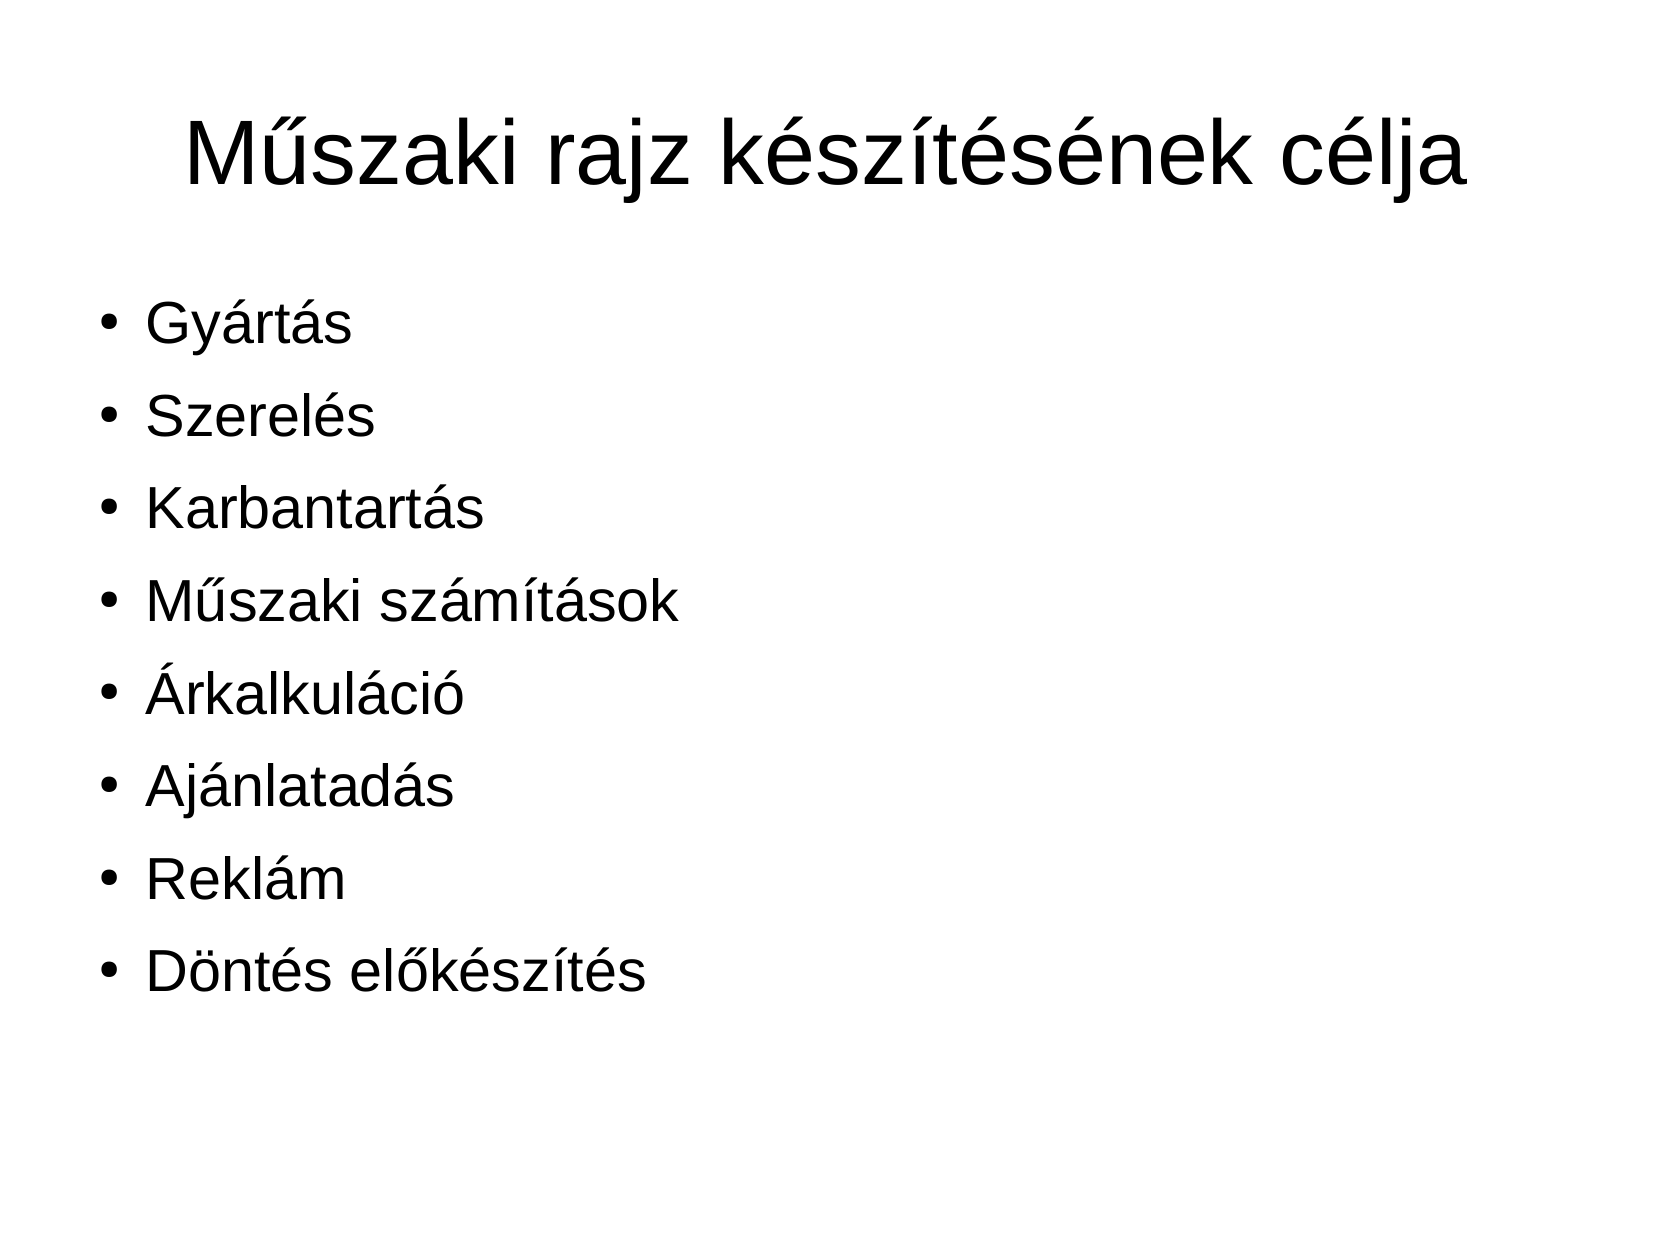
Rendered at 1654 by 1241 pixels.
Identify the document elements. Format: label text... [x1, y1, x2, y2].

list Gyártás Szerelés Karbantartás Műszaki számítások Árkalkuláció Ajánlatadás Reklám Döntés előkészítés [82, 290, 1571, 1010]
title Műszaki rajz készítésének célja [82, 49, 1571, 257]
